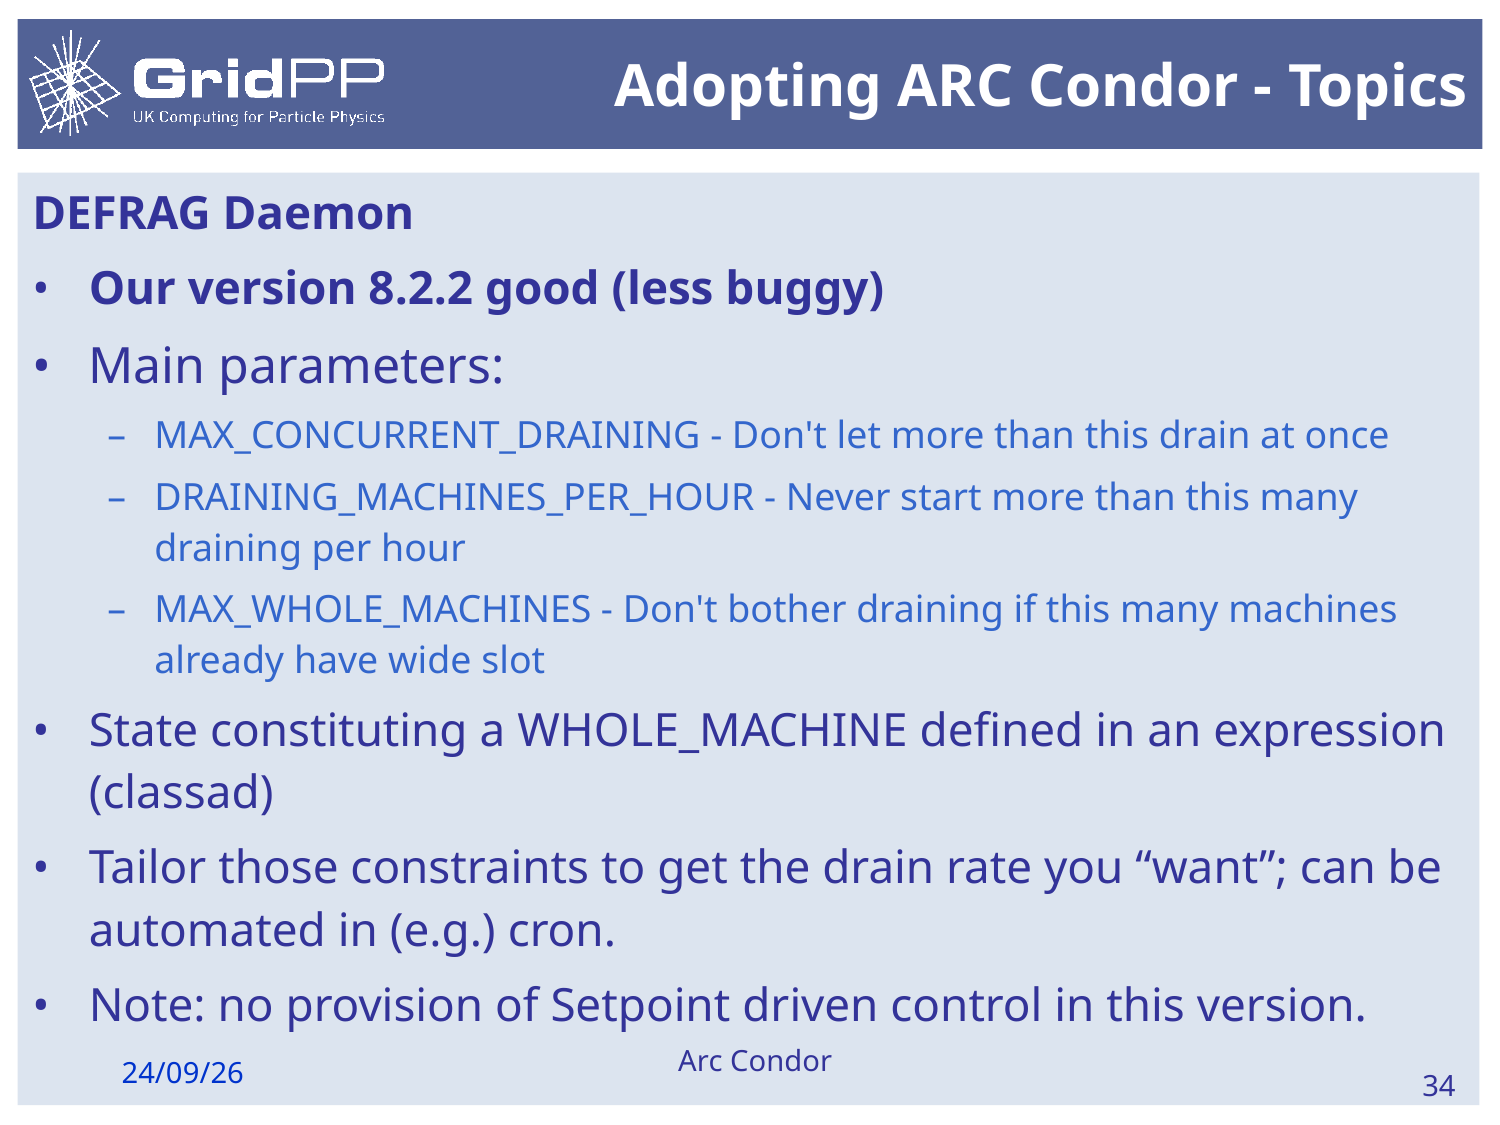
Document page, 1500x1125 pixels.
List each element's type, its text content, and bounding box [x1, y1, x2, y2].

list DEFRAG Daemon Our version 8.2.2 good (less buggy) Main parameters: MAX_CONCURRENT_DRAINING - Don't let more than this drain at once DRAINING_MACHINES_PER_HOUR - Never start more than this many draining per hour MAX_WHOLE_MACHINES - Don't bother draining if this many machines already have wide slot State constituting a WHOLE_MACHINE defined in an expression (classad) Tailor those constraints to get the drain rate you “want”; can be automated in (e.g.) cron. Note: no provision of Setpoint driven control in this version. [17, 172, 1480, 984]
text_box 02/03/16 [29, 1046, 337, 1095]
picture [29, 30, 384, 136]
title Adopting ARC Condor - Topics [513, 19, 1483, 149]
text_box Arc Condor [536, 1034, 975, 1094]
text_box <number> [1388, 1059, 1471, 1094]
